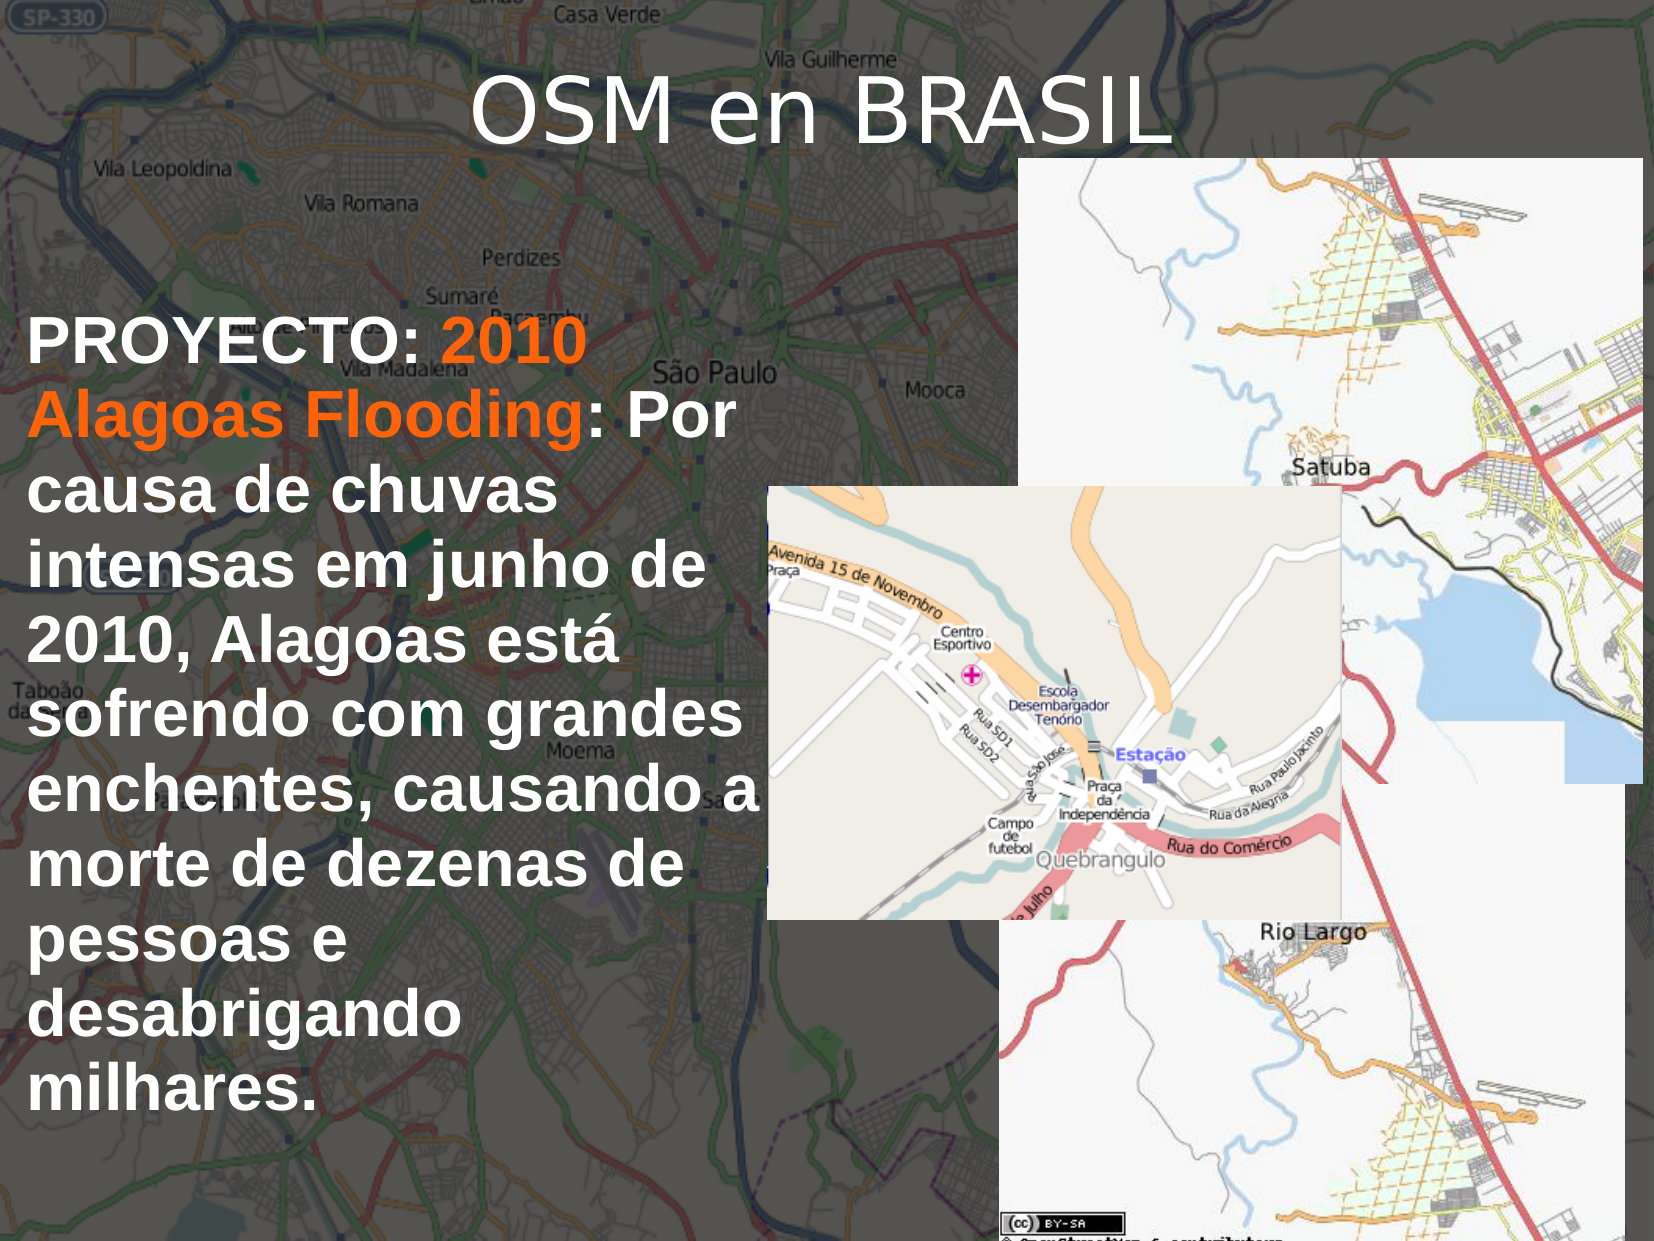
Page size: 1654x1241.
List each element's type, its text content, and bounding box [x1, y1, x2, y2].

picture [0, 0, 1654, 1241]
text_box PROYECTO: 2010 Alagoas Flooding: Por causa de chuvas intensas em junho de 2010, Alagoas está sofrendo com grandes enchentes, causando a morte de dezenas de pessoas e desabrigando milhares. [11, 295, 780, 1181]
title OSM en BRASIL [76, 15, 1565, 208]
